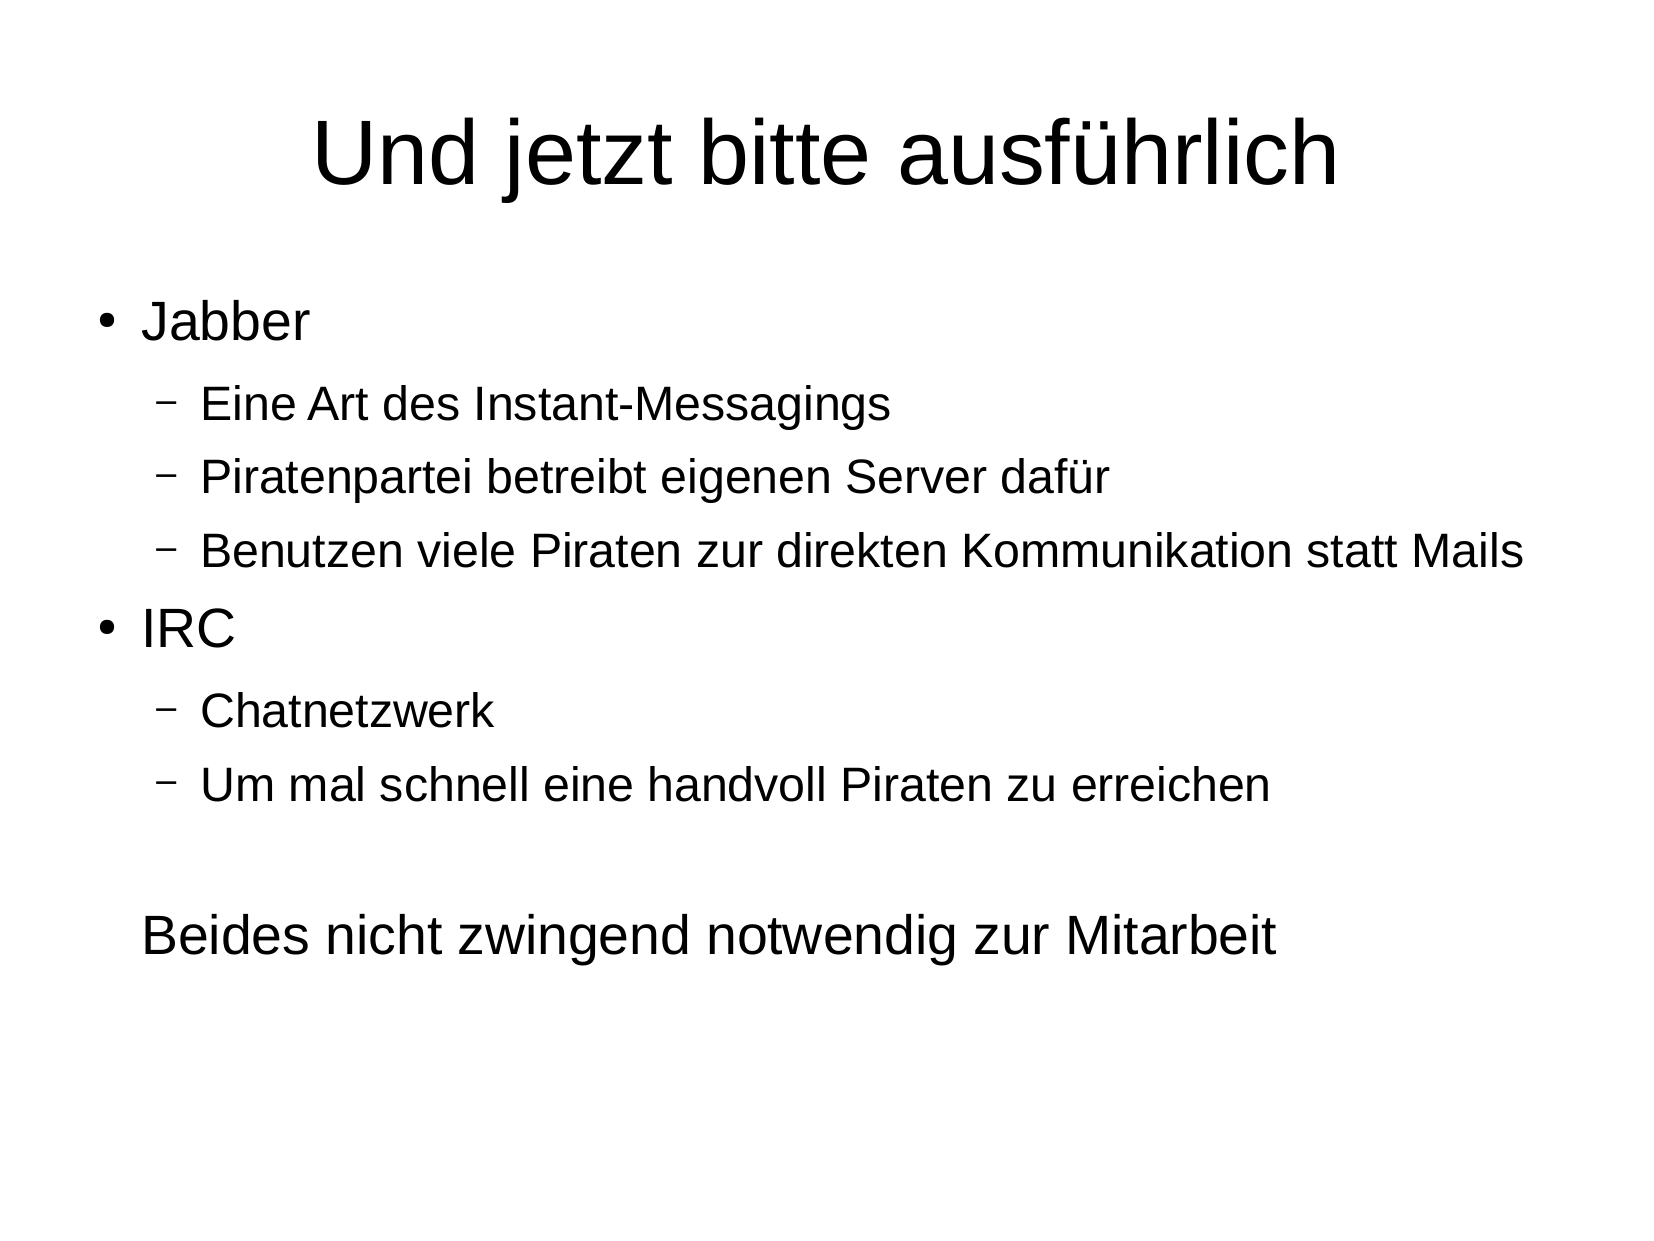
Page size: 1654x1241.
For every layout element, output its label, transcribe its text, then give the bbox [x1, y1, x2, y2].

list Jabber Eine Art des Instant-Messagings Piratenpartei betreibt eigenen Server dafür Benutzen viele Piraten zur direkten Kommunikation statt Mails IRC Chatnetzwerk Um mal schnell eine handvoll Piraten zu erreichen Beides nicht zwingend notwendig zur Mitarbeit [82, 290, 1538, 1010]
title Und jetzt bitte ausführlich [82, 49, 1571, 257]
